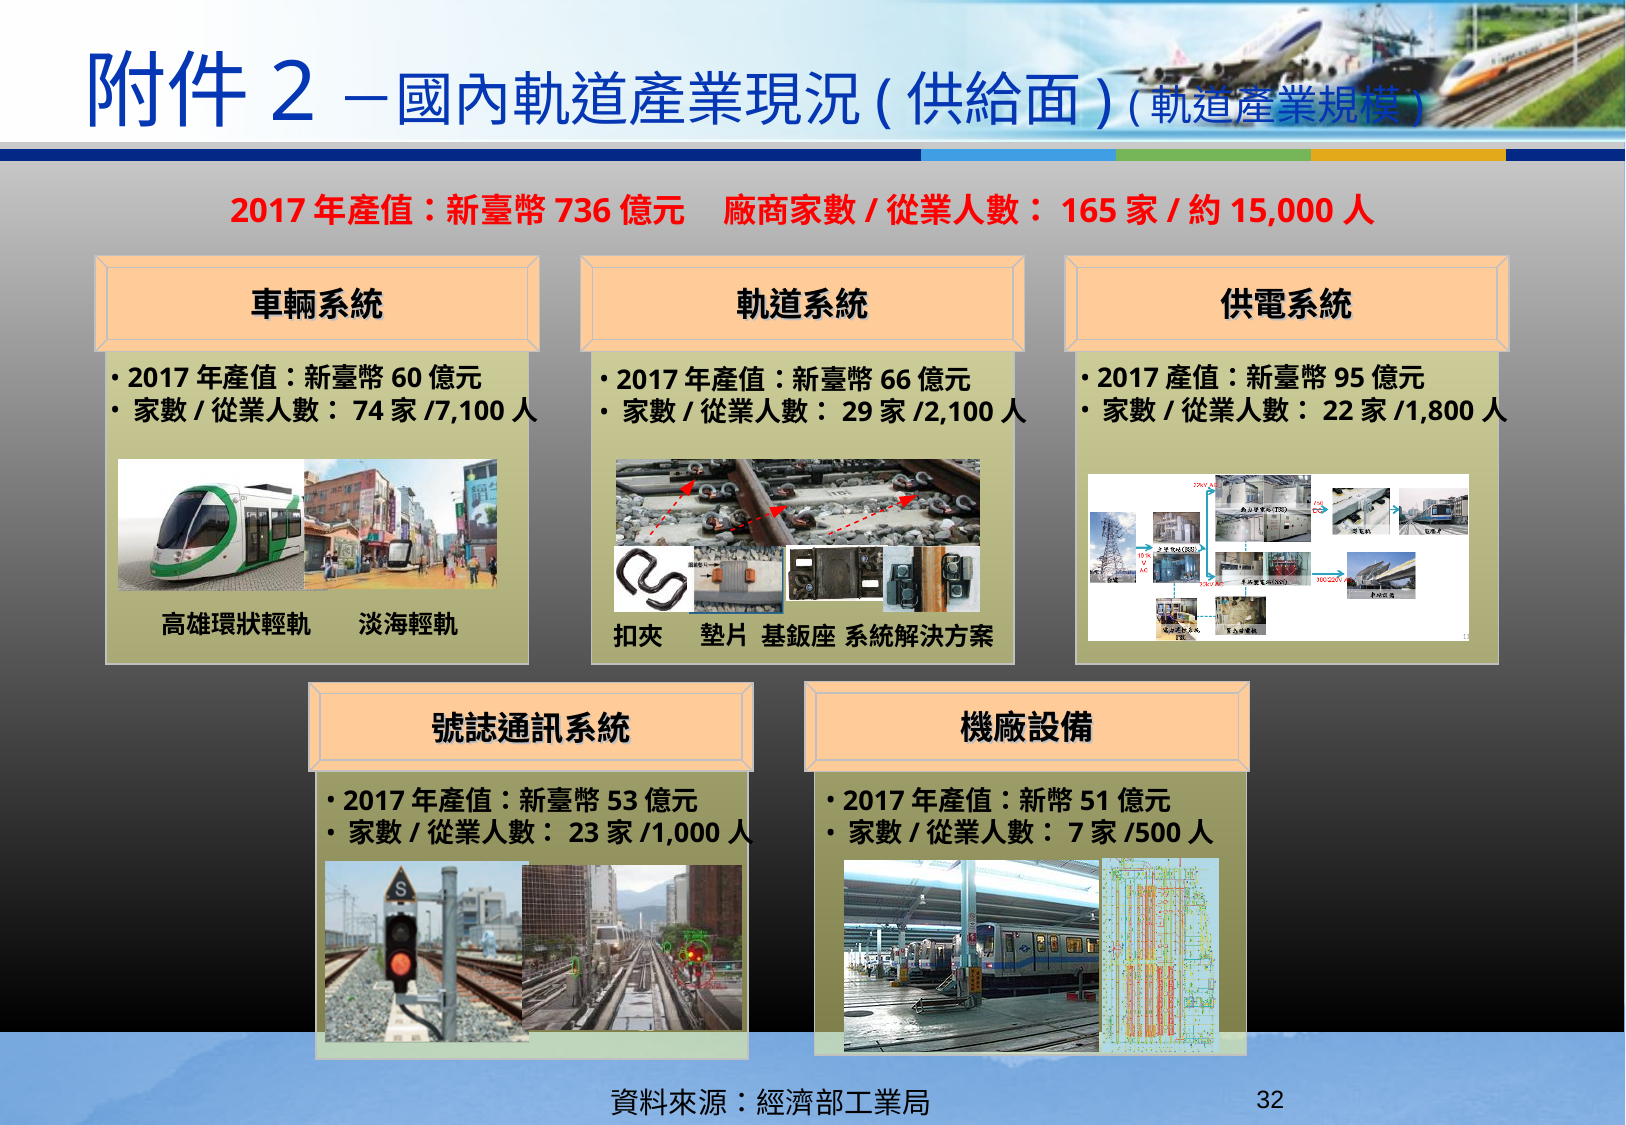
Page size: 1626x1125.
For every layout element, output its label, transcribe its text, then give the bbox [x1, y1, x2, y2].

text_box 2017產值：新臺幣95億元 家數/從業人數：22家/1,800人 [1064, 352, 1490, 434]
text_box 軌道系統 [580, 264, 1025, 352]
picture [325, 861, 742, 1046]
text_box 高雄環狀輕軌 [146, 601, 308, 649]
text_box [1490, 352, 1498, 410]
text_box 2017年產值：新幣51億元 家數/從業人數：7家/500人 [810, 775, 1196, 857]
text_box 淡海輕軌 [308, 601, 509, 649]
picture [1088, 474, 1469, 641]
text_box 基鈑座 [741, 612, 857, 661]
text_box 資料來源：經濟部工業局 [595, 1077, 961, 1125]
title 附件2－國內軌道產業現況(供給面) (軌道產業規模) [68, 19, 1593, 155]
text_box [782, 547, 883, 612]
text_box [106, 409, 529, 664]
picture [614, 459, 980, 612]
text_box [814, 772, 1246, 1055]
text_box [316, 831, 748, 1059]
text_box 號誌通訊系統 [309, 682, 753, 772]
text_box 2017年產值：新臺幣53億元 家數/從業人數：23家/1,000人 [310, 775, 736, 857]
text_box 供電系統 [1064, 255, 1510, 352]
text_box 2017年產值：新臺幣60億元 家數/從業人數：74家/7,100人 [95, 352, 520, 434]
text_box 扣夾 [590, 612, 667, 660]
picture [118, 459, 497, 591]
text_box 車輛系統 [95, 255, 540, 352]
text_box 32 [1241, 1071, 1621, 1125]
text_box [1076, 409, 1498, 664]
text_box [520, 352, 529, 411]
text_box 2017年產值：新臺幣66億元 家數/從業人數：29家/2,100人 [584, 354, 1009, 436]
text_box [592, 410, 1014, 664]
text_box 32 [623, 1009, 961, 1070]
picture [844, 860, 1099, 1052]
picture [1102, 858, 1219, 1052]
text_box 2017年產值：新臺幣736億元 廠商家數/從業人數：165家/約15,000人 [151, 181, 1454, 264]
text_box [316, 772, 748, 837]
text_box 系統解決方案 [826, 612, 1013, 659]
text_box 墊片 [667, 612, 741, 660]
text_box [592, 352, 1014, 411]
text_box 機廠設備 [804, 681, 1250, 772]
